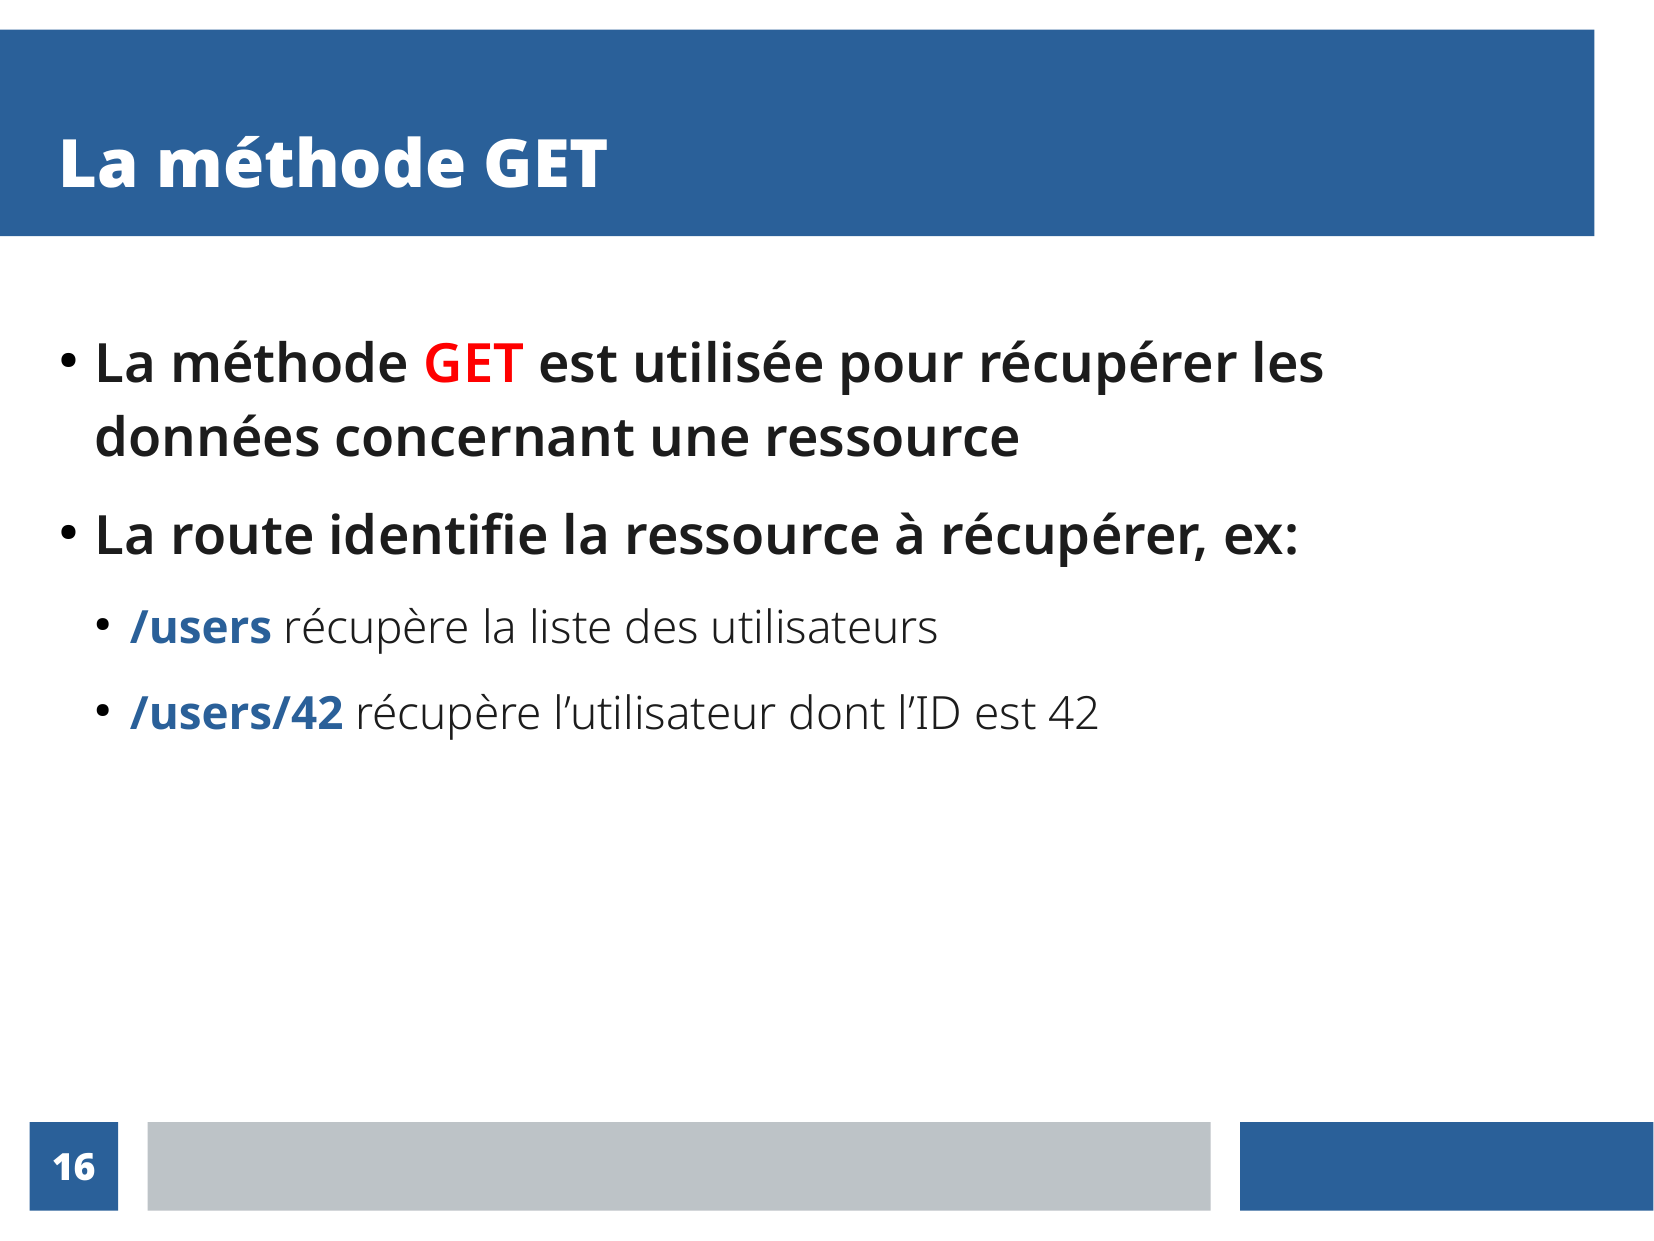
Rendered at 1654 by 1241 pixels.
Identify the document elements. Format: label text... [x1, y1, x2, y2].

list La méthode GET est utilisée pour récupérer les données concernant une ressource La route identifie la ressource à récupérer, ex: /users récupère la liste des utilisateurs /users/42 récupère l’utilisateur dont l’ID est 42 [59, 324, 1565, 1093]
title La méthode GET [59, 59, 1595, 207]
